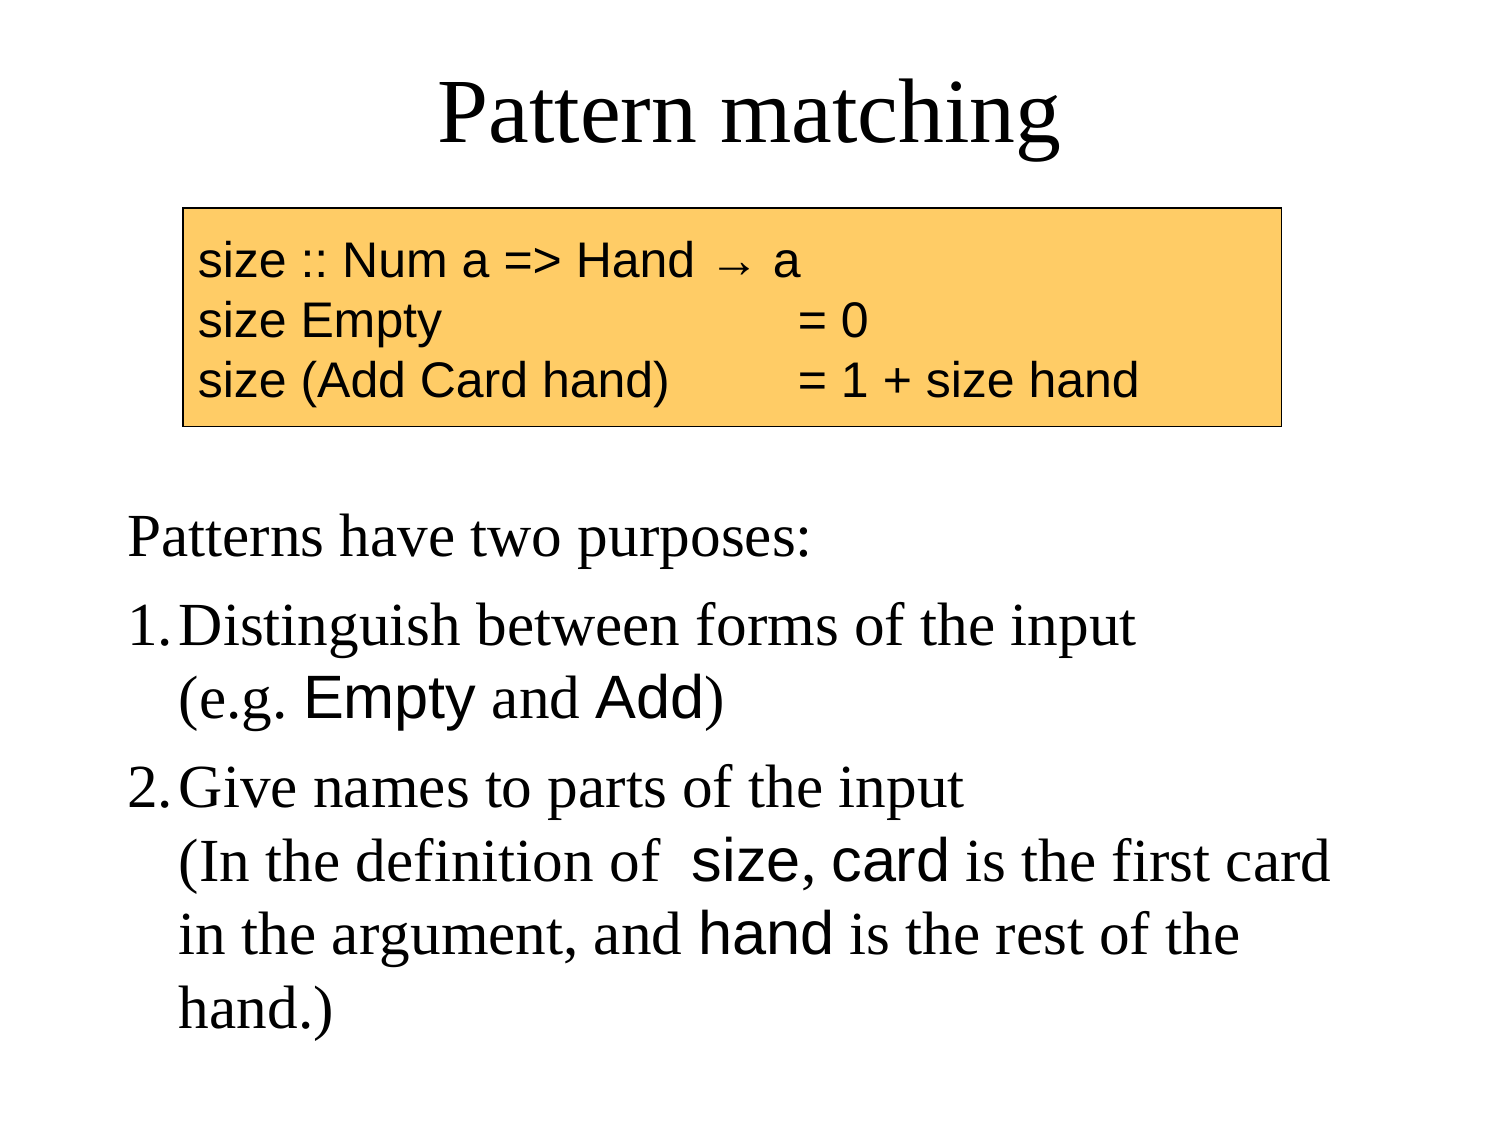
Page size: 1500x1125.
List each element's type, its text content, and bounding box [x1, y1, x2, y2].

list Patterns have two purposes: Distinguish between forms of the input (e.g. Empty and Add) Give names to parts of the input (In the definition of size, card is the first card in the argument, and hand is the rest of the hand.) [112, 487, 1388, 1051]
title Pattern matching [112, 17, 1388, 205]
text_box size :: Num a => Hand → a size Empty = 0 size (Add Card hand) = 1 + size hand [183, 208, 1282, 427]
